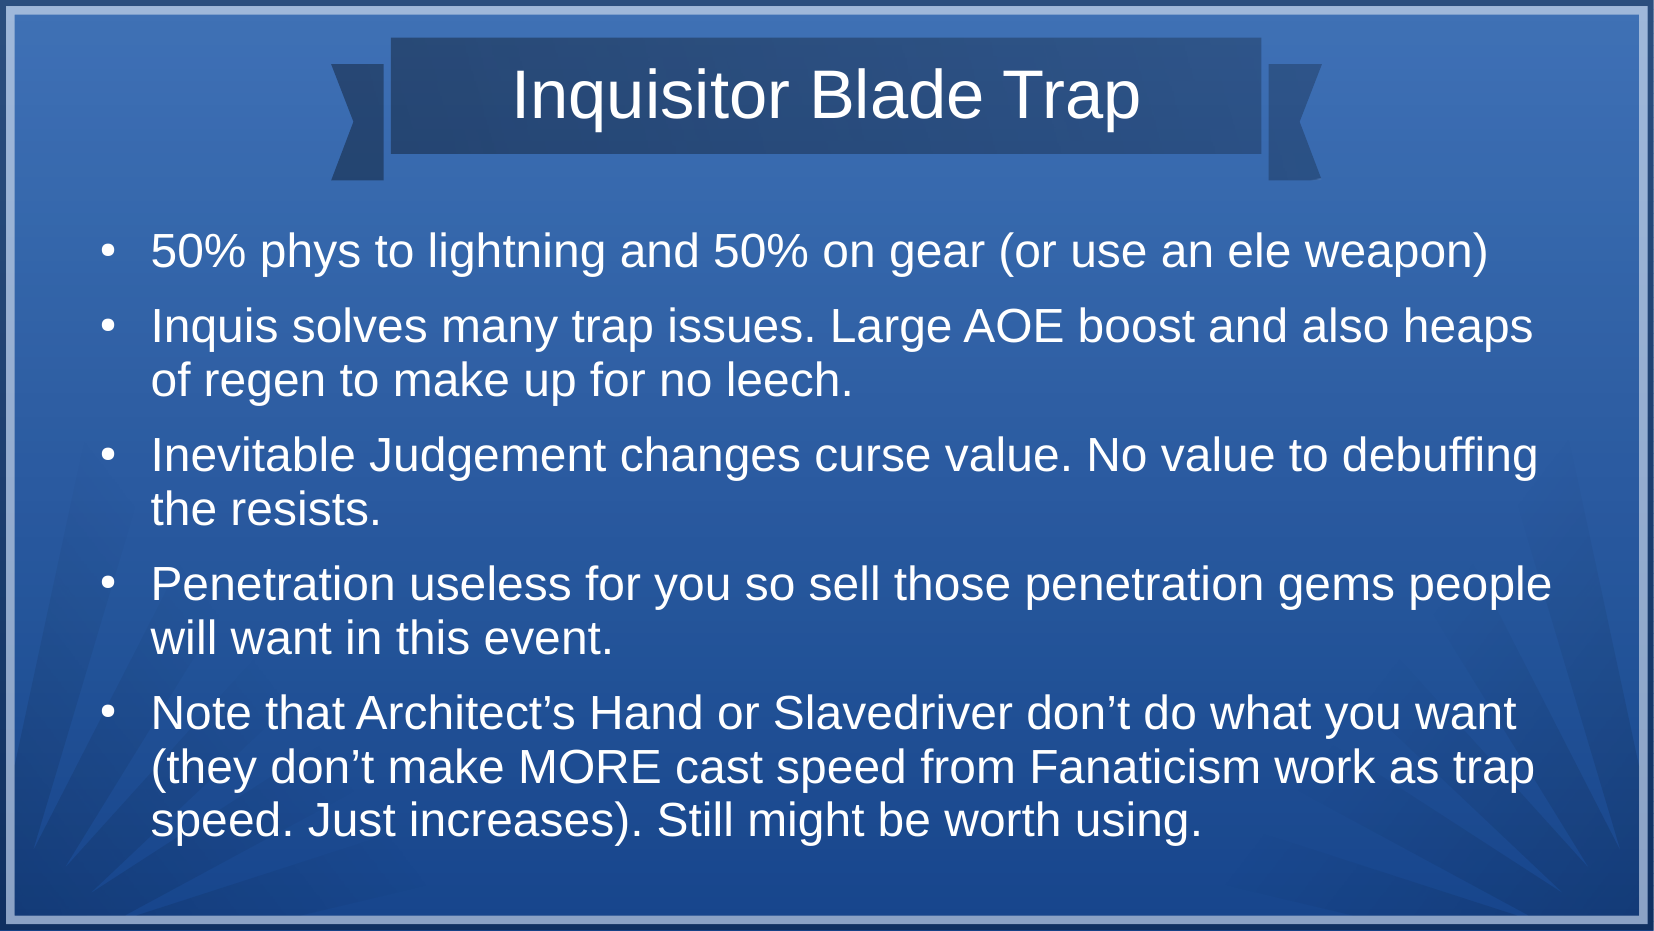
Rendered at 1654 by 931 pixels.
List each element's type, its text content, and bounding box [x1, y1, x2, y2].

list 50% phys to lightning and 50% on gear (or use an ele weapon) Inquis solves many trap issues. Large AOE boost and also heaps of regen to make up for no leech. Inevitable Judgement changes curse value. No value to debuffing the resists. Penetration useless for you so sell those penetration gems people will want in this event. Note that Architect’s Hand or Slavedriver don’t do what you want (they don’t make MORE cast speed from Fanaticism work as trap speed. Just increases). Still might be worth using. [82, 224, 1571, 848]
title Inquisitor Blade Trap [389, 35, 1264, 154]
